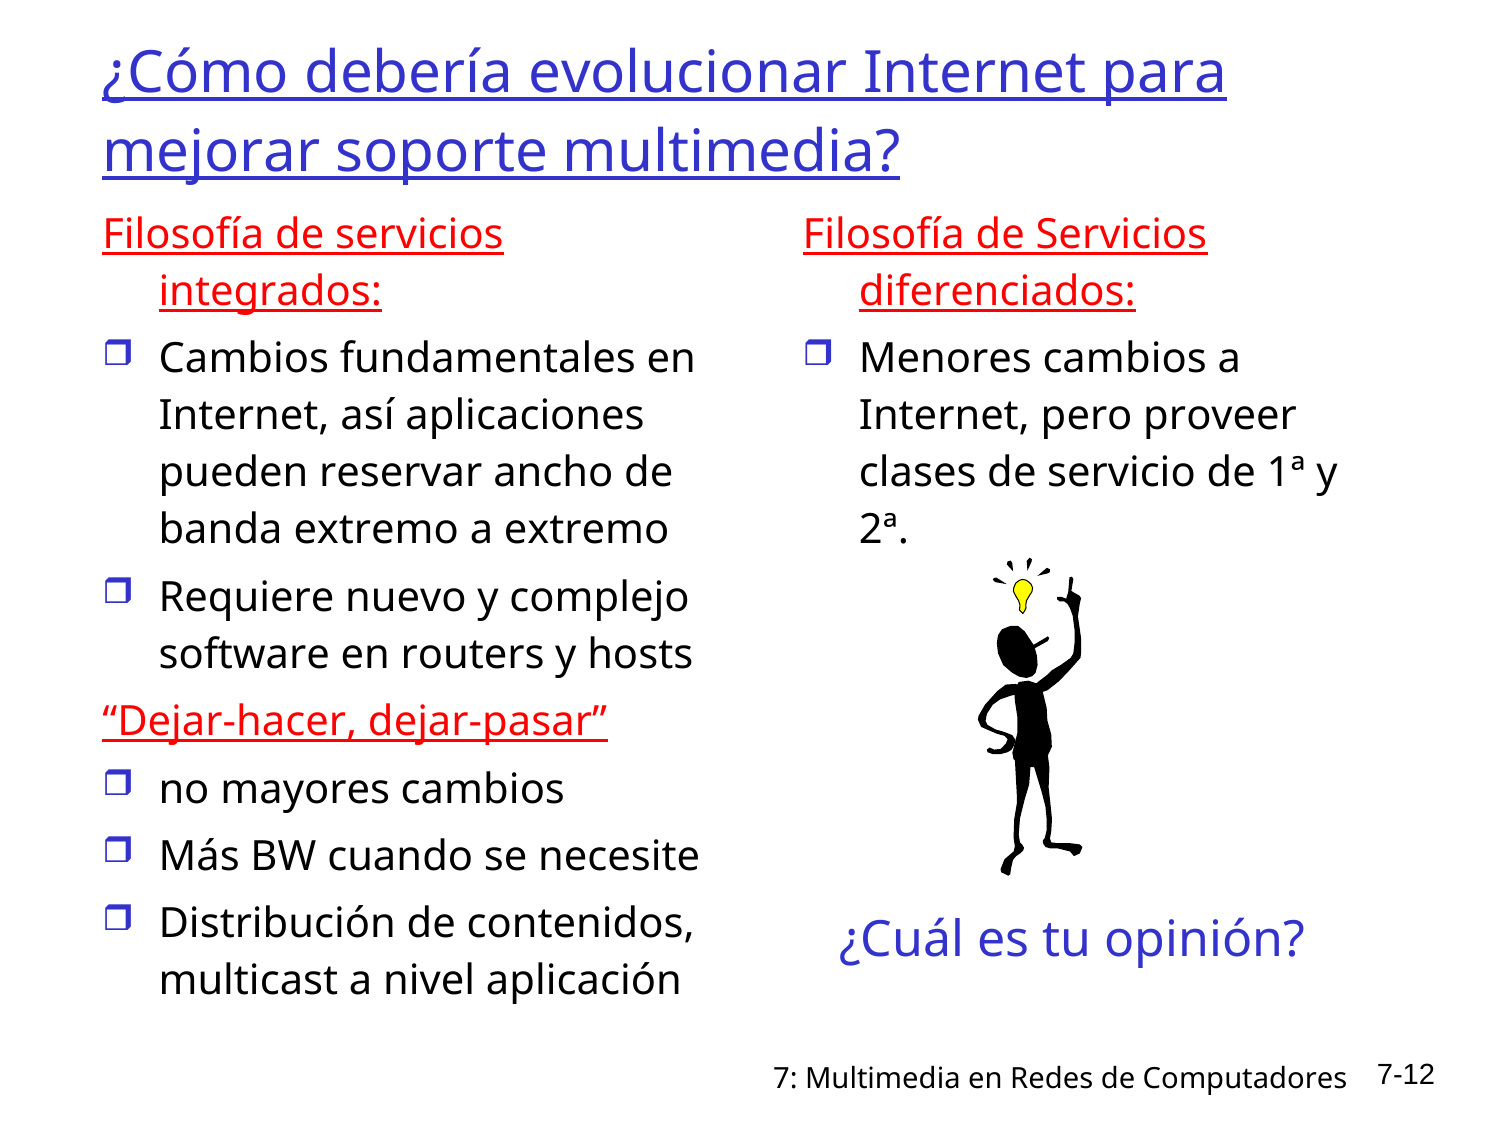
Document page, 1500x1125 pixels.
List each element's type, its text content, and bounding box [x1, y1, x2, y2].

list Filosofía de Servicios diferenciados: Menores cambios a Internet, pero proveer clases de servicio de 1ª y 2ª. [788, 196, 1411, 955]
title ¿Cómo debería evolucionar Internet para mejorar soporte multimedia? [87, 29, 1363, 189]
text_box ¿Cuál es tu opinión? [824, 898, 1321, 974]
picture [977, 557, 1083, 876]
list Filosofía de servicios integrados: Cambios fundamentales en Internet, así aplicaciones pueden reservar ancho de banda extremo a extremo Requiere nuevo y complejo software en routers y hosts “Dejar-hacer, dejar-pasar” no mayores cambios Más BW cuando se necesite Distribución de contenidos, multicast a nivel aplicación [87, 196, 751, 1006]
